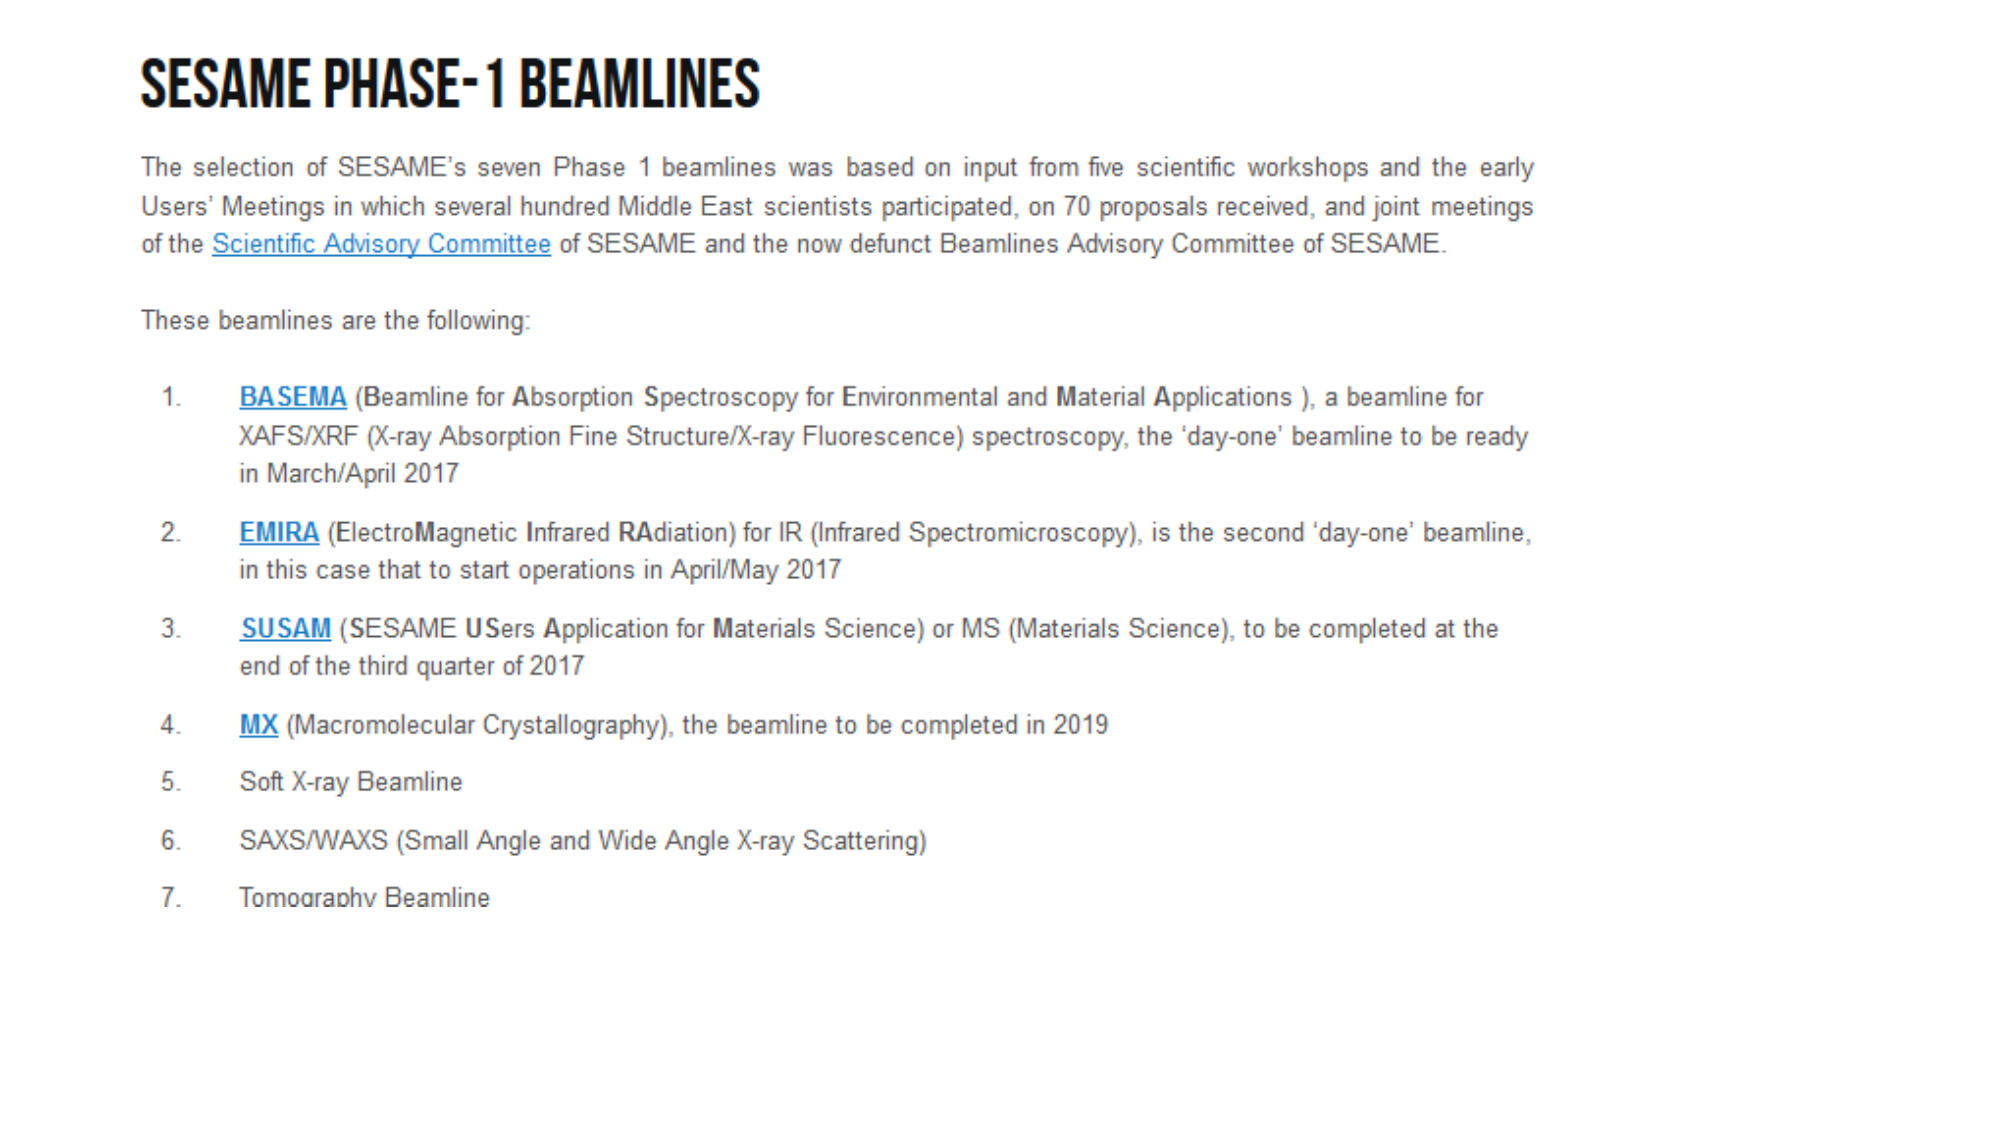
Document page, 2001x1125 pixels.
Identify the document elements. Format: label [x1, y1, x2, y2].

picture [130, 43, 1576, 907]
